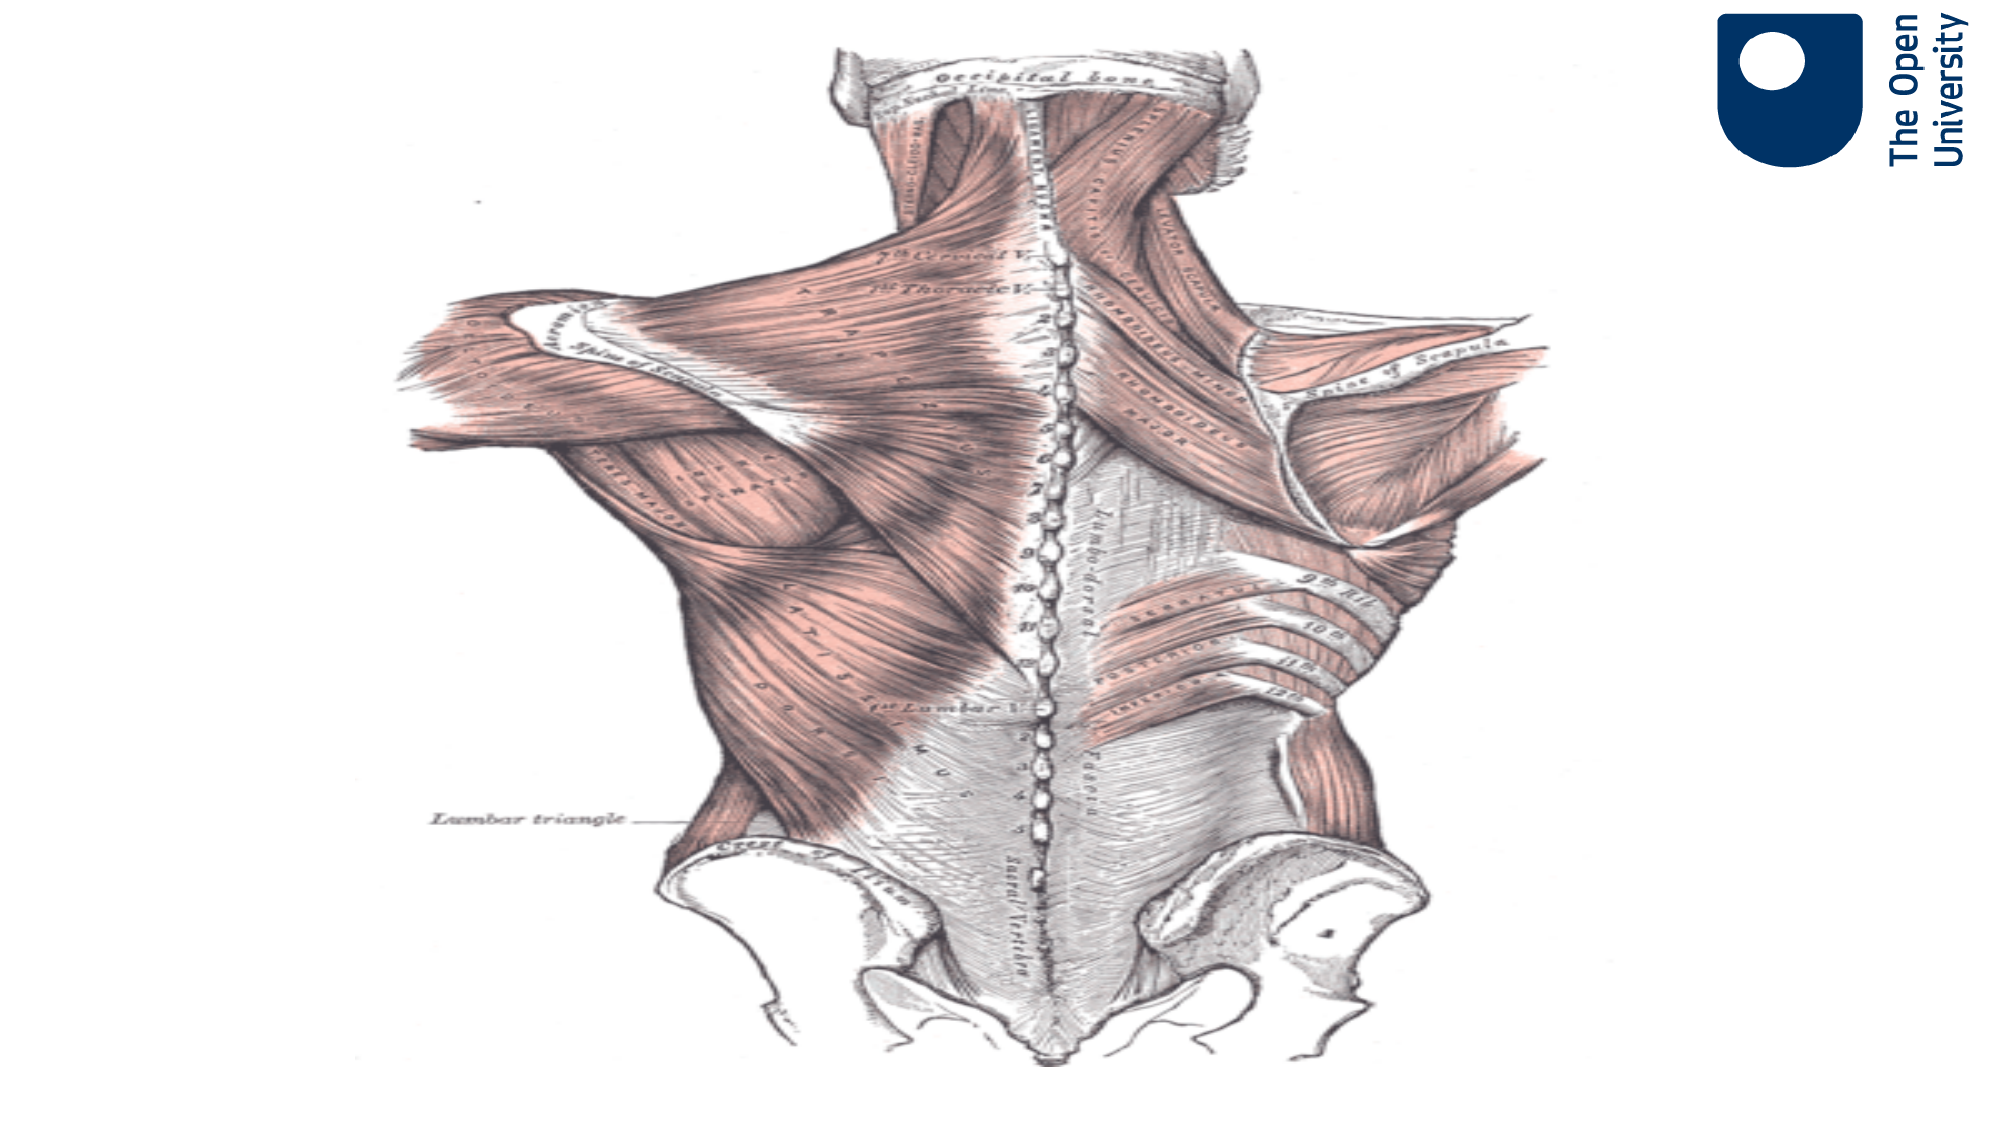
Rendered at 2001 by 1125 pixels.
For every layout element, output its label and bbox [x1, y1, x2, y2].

picture [1716, 10, 1971, 170]
text_box [355, 46, 1621, 1067]
